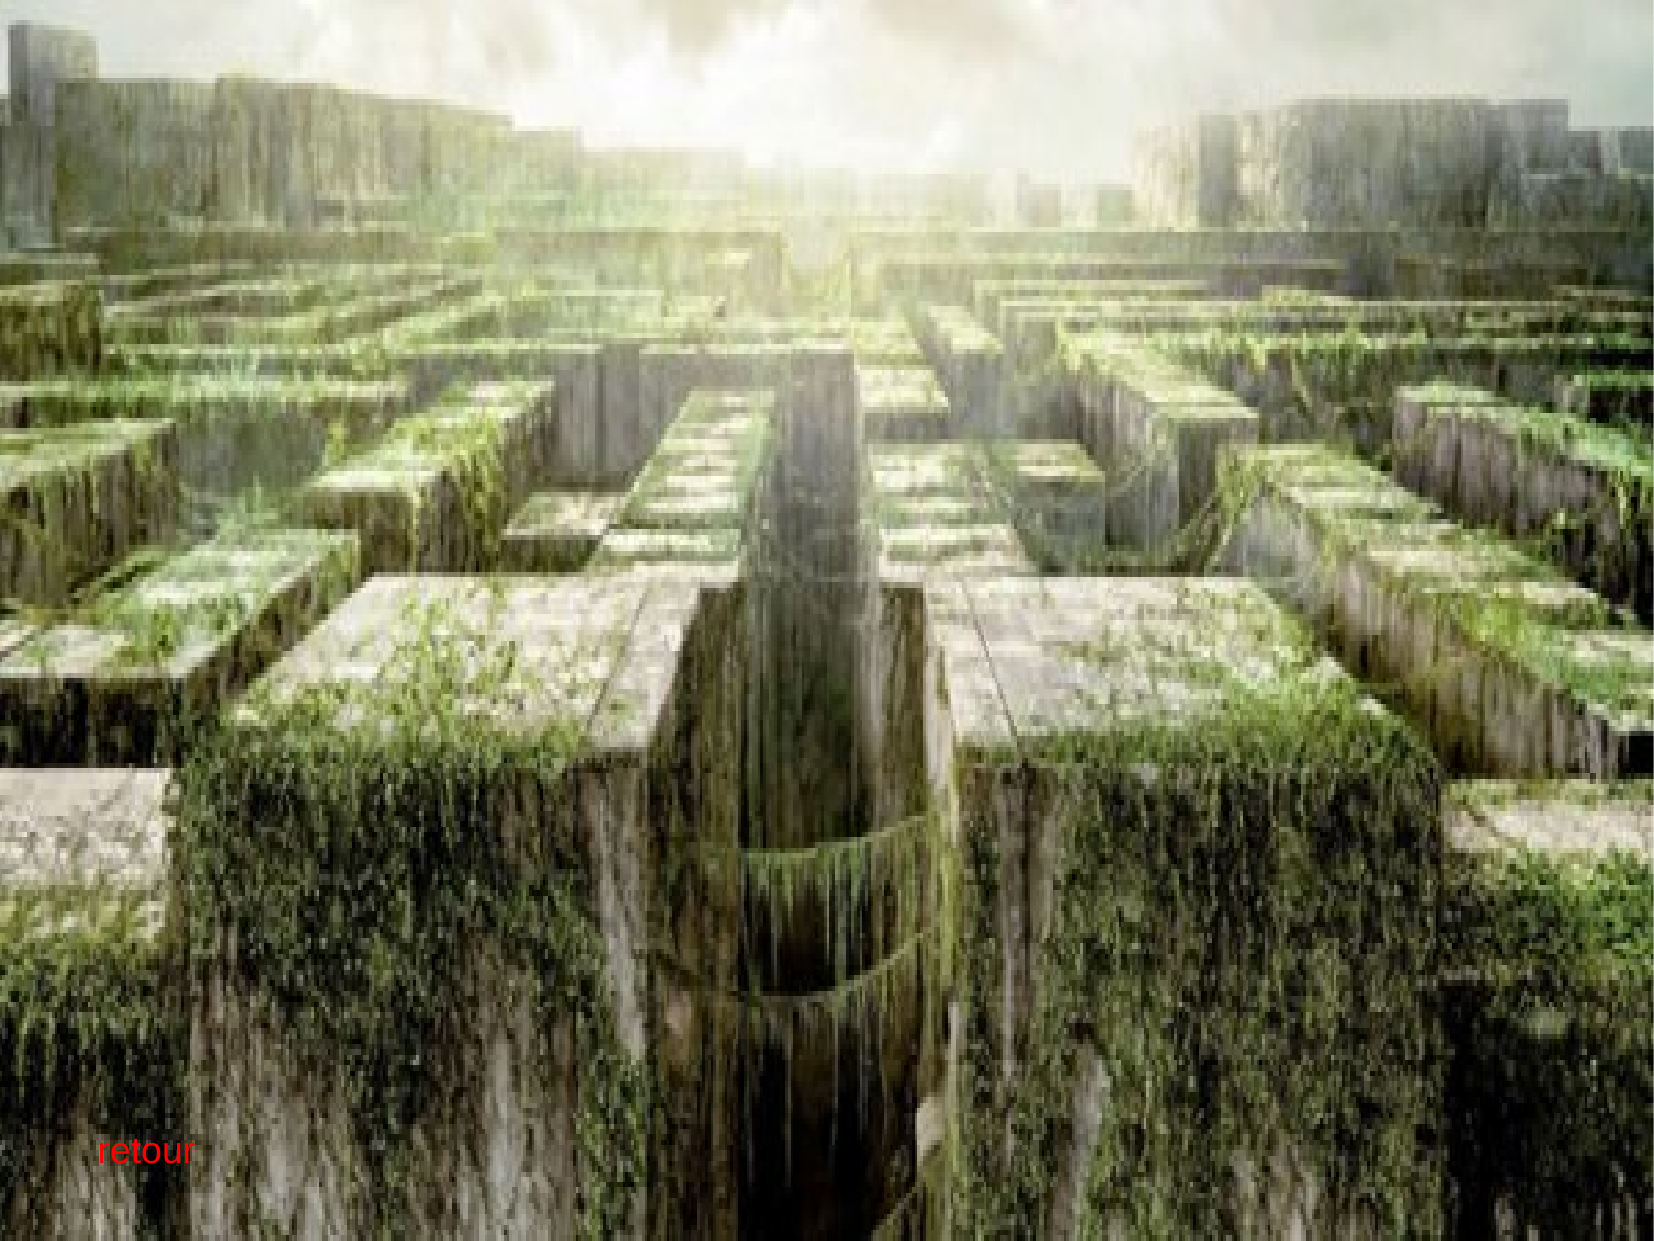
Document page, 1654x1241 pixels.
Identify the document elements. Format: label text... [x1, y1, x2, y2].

text_box retour [82, 1122, 378, 1179]
picture [0, 0, 1654, 1241]
